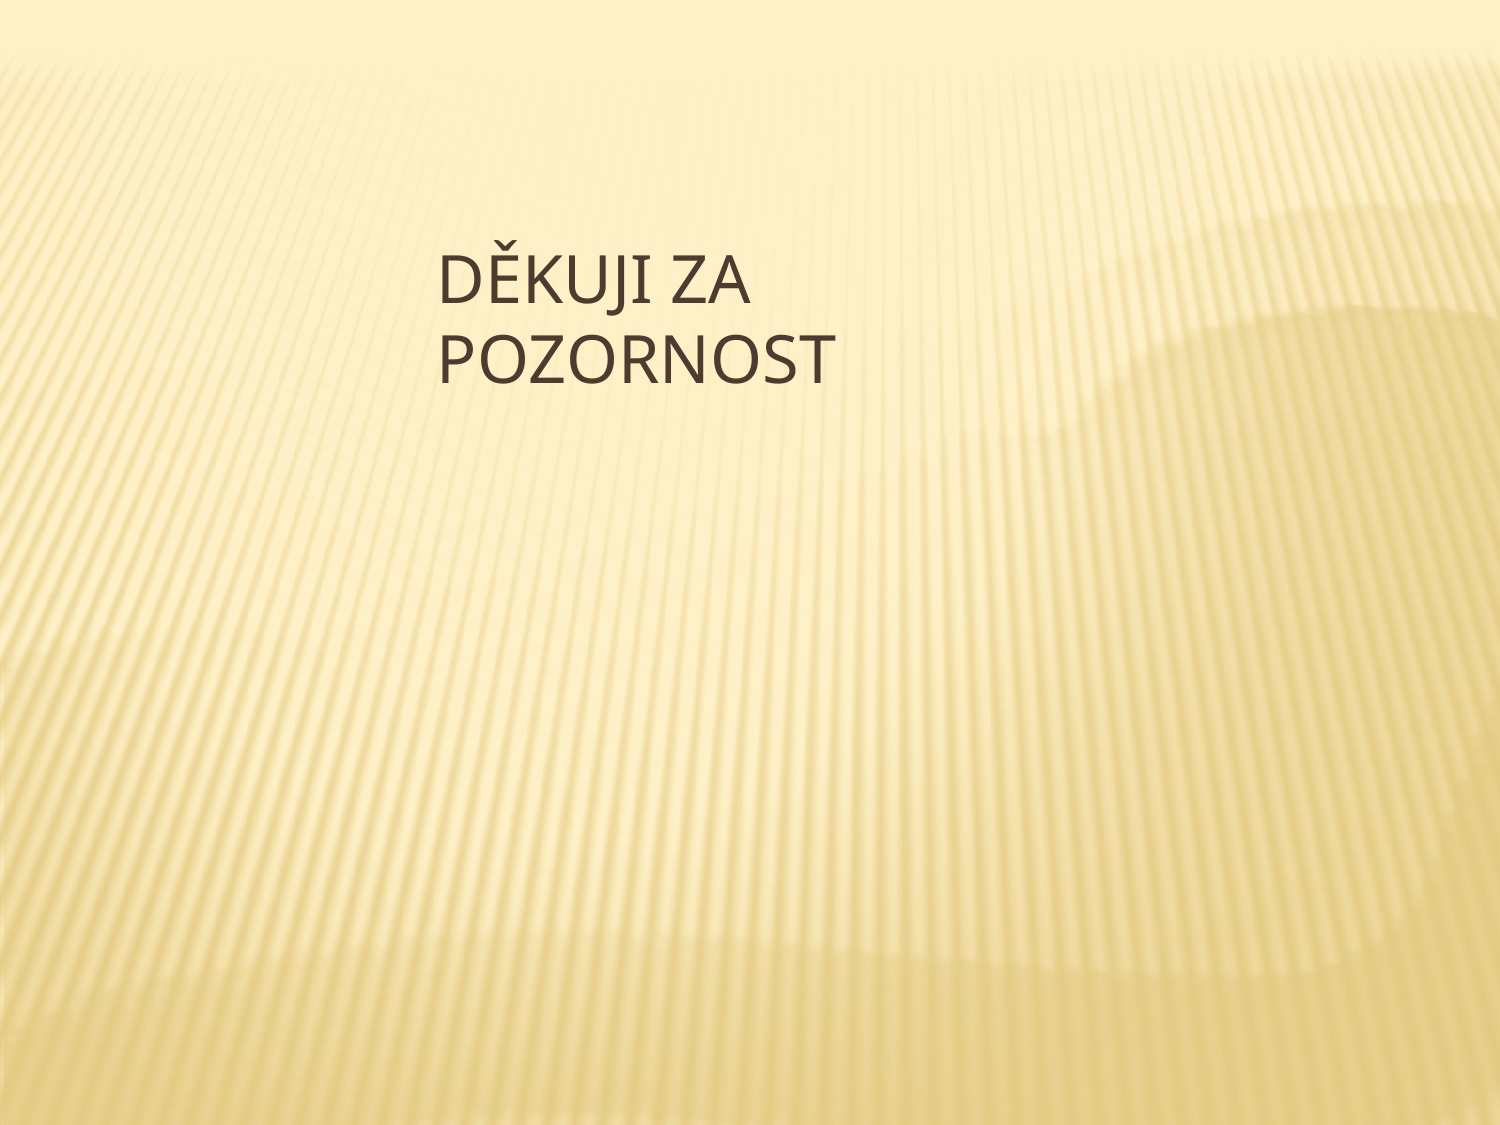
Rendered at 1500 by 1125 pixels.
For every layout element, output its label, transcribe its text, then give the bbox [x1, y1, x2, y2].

title Děkuji za pozornost [421, 222, 1183, 411]
